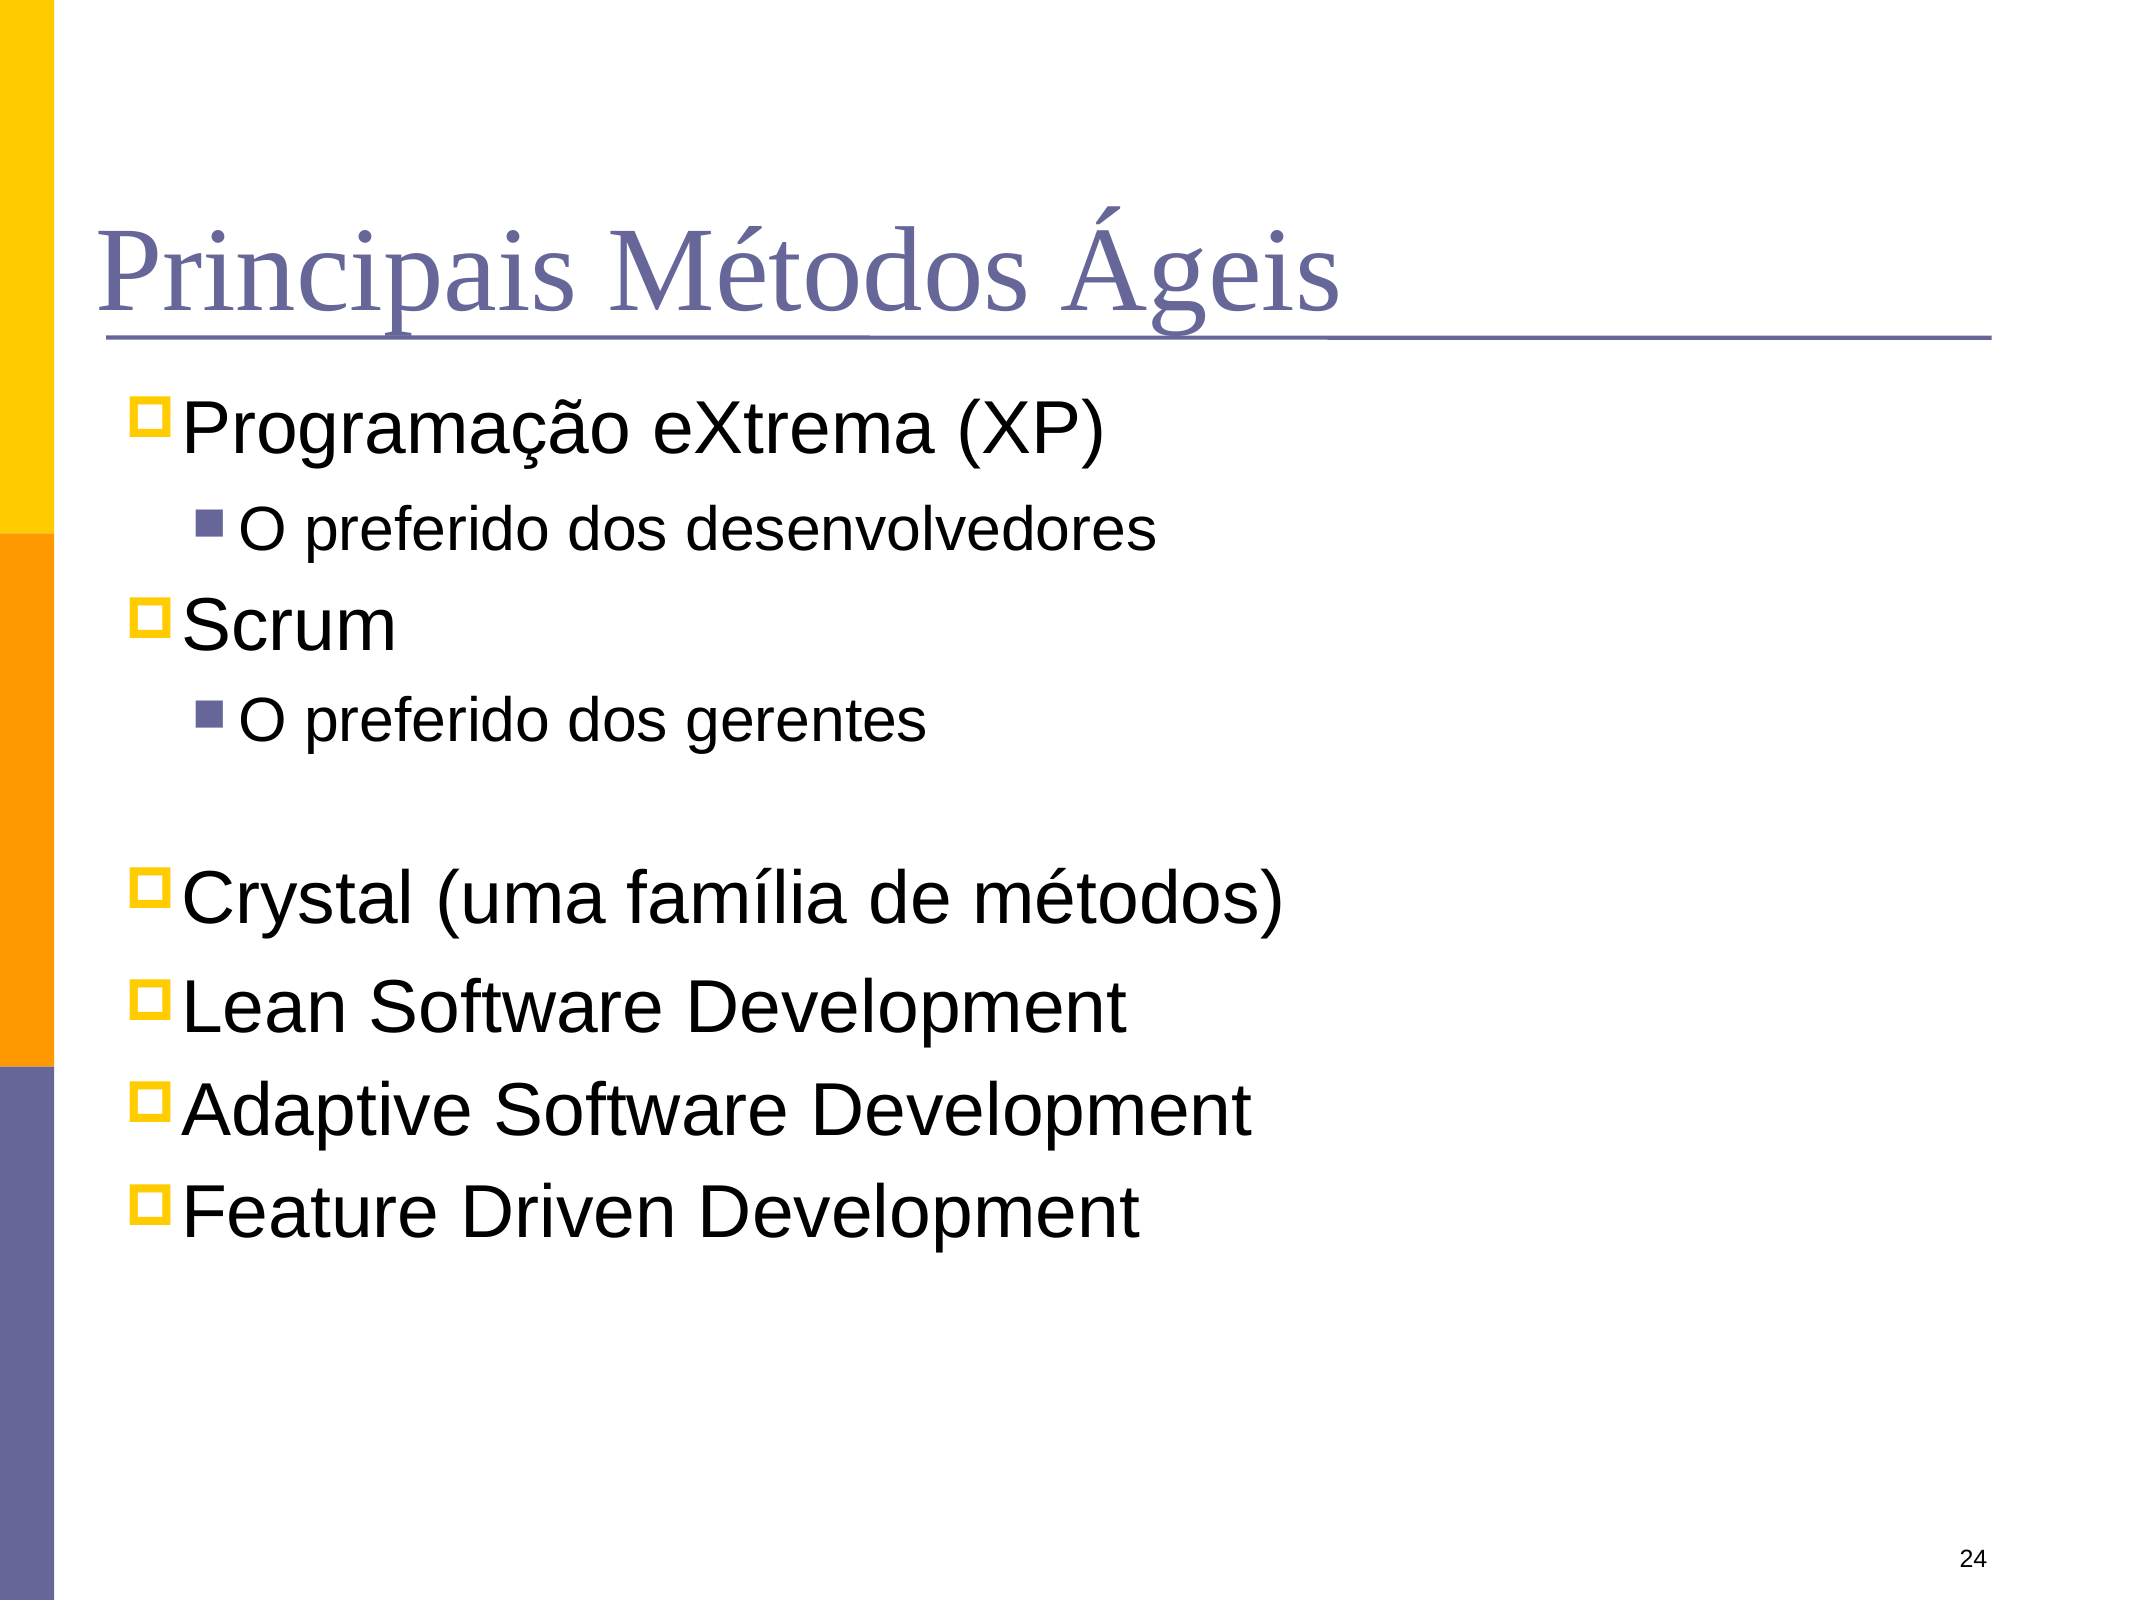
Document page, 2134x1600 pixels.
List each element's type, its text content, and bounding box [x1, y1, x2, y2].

list Programação eXtrema (XP)‏ O preferido dos desenvolvedores Scrum O preferido dos gerentes Crystal (uma família de métodos)‏ Lean Software Development Adaptive Software Development Feature Driven Development [112, 364, 2021, 1297]
title Principais Métodos Ágeis [77, 106, 1998, 346]
text_box [0, 0, 55, 1600]
